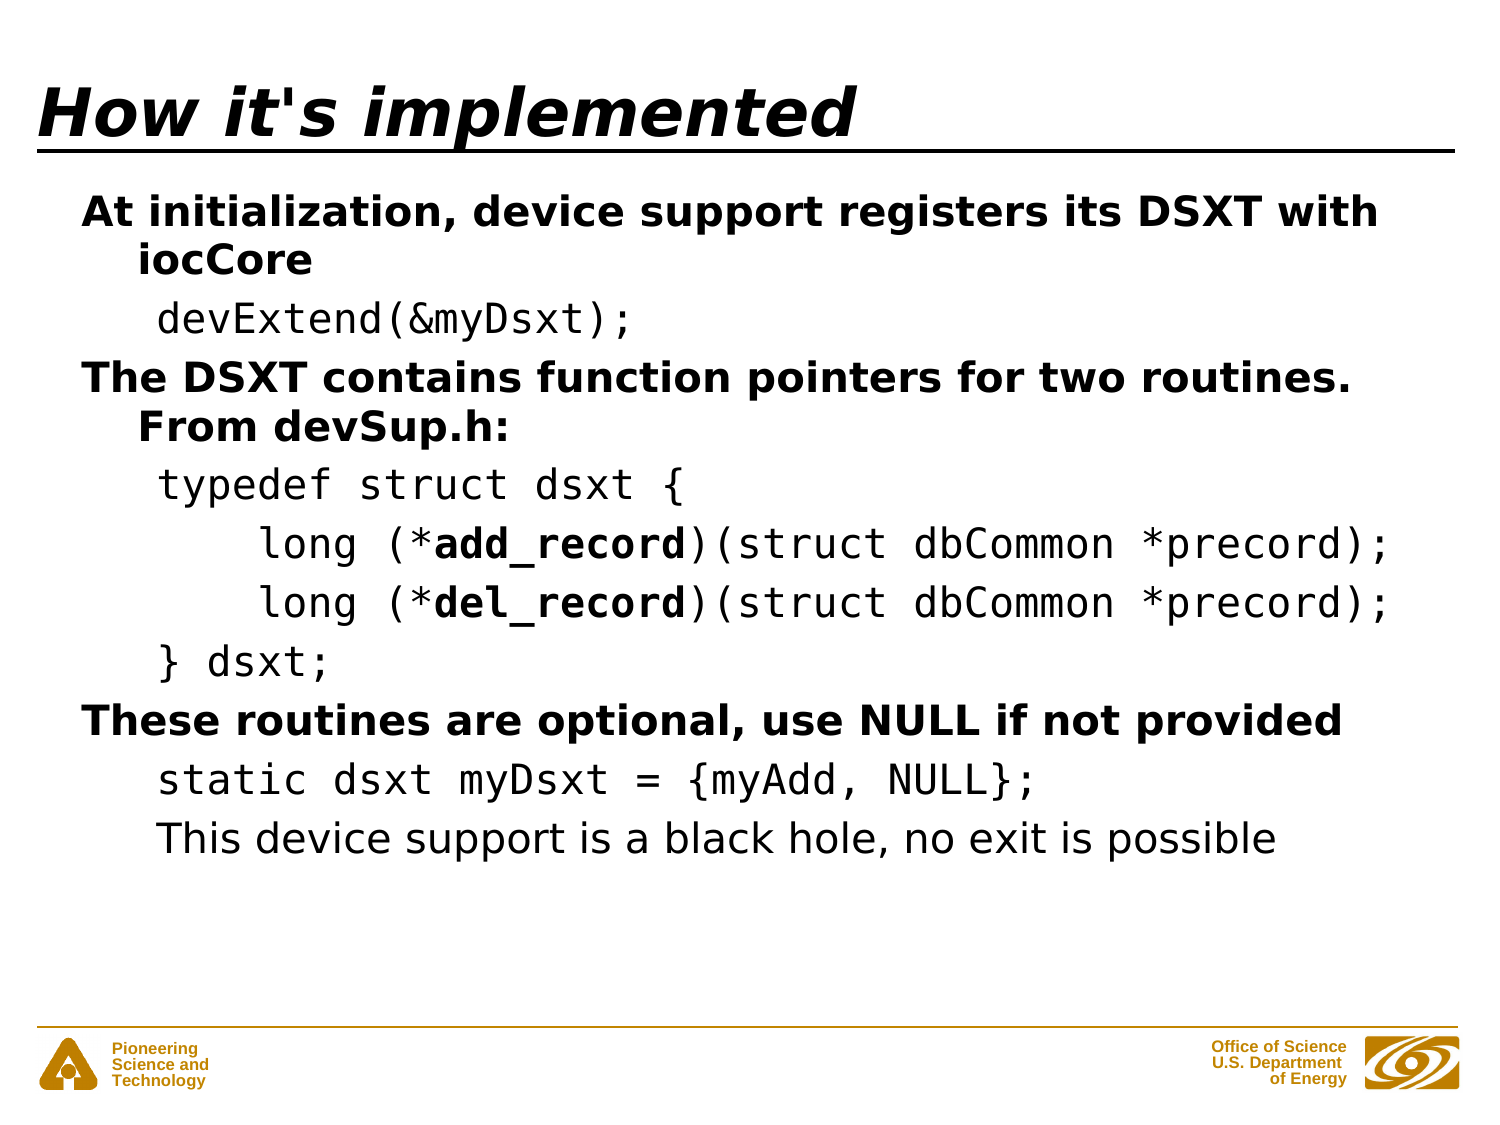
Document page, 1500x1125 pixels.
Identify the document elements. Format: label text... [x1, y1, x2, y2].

list At initialization, device support registers its DSXT with iocCore devExtend(&myDsxt); The DSXT contains function pointers for two routines. From devSup.h: typedef struct dsxt { long (*add_record)(struct dbCommon *precord); long (*del_record)(struct dbCommon *precord); } dsxt; These routines are optional, use NULL if not provided static dsxt myDsxt = {myAdd, NULL}; This device support is a black hole, no exit is possible [81, 187, 1426, 938]
picture [1362, 1032, 1463, 1093]
picture [35, 1034, 101, 1094]
title How it's implemented [37, 78, 1459, 154]
